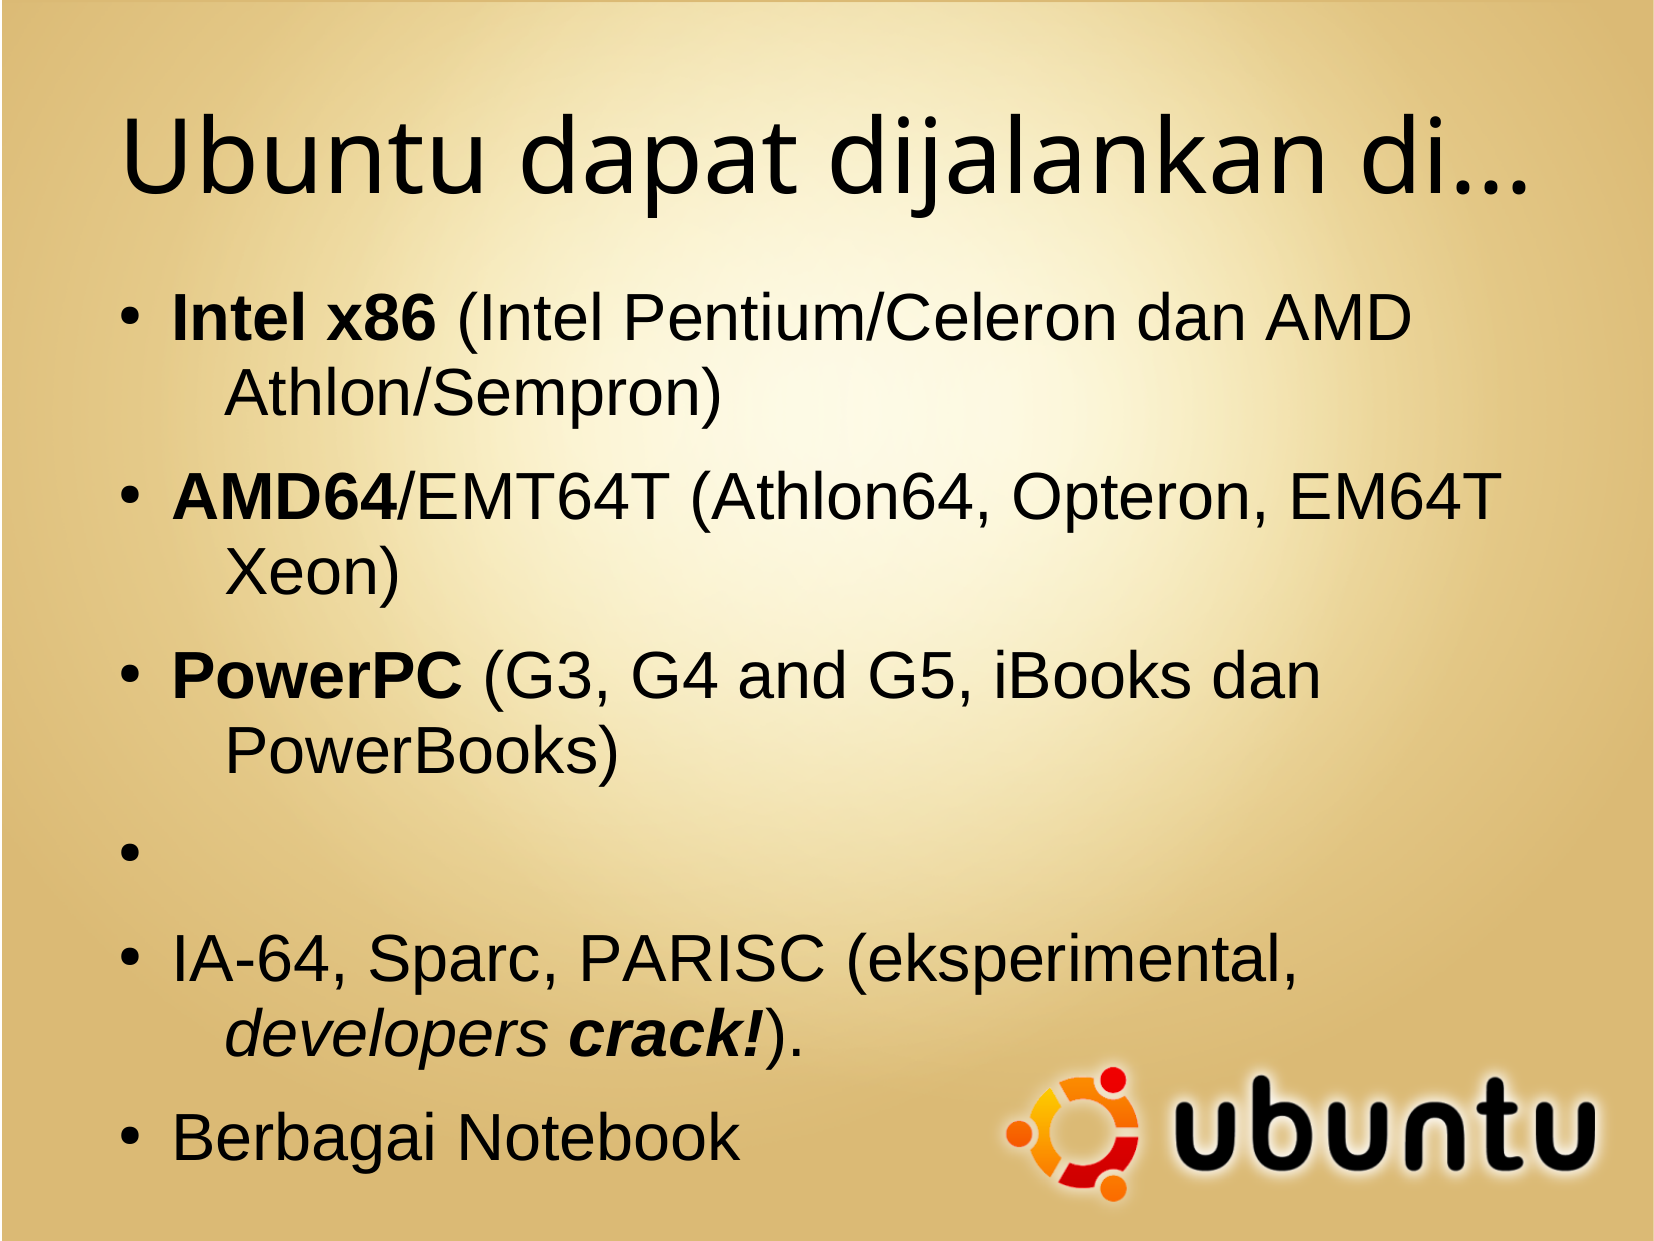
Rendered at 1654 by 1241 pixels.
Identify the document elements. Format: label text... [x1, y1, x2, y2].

picture [2, 0, 1654, 1241]
list Intel x86 (Intel Pentium/Celeron dan AMD Athlon/Sempron) AMD64/EMT64T (Athlon64, Opteron, EM64T Xeon) PowerPC (G3, G4 and G5, iBooks dan PowerBooks) IA-64, Sparc, PARISC (eksperimental, developers crack!). Berbagai Notebook [82, 279, 1536, 1105]
title Ubuntu dapat dijalankan di... [82, 49, 1571, 257]
